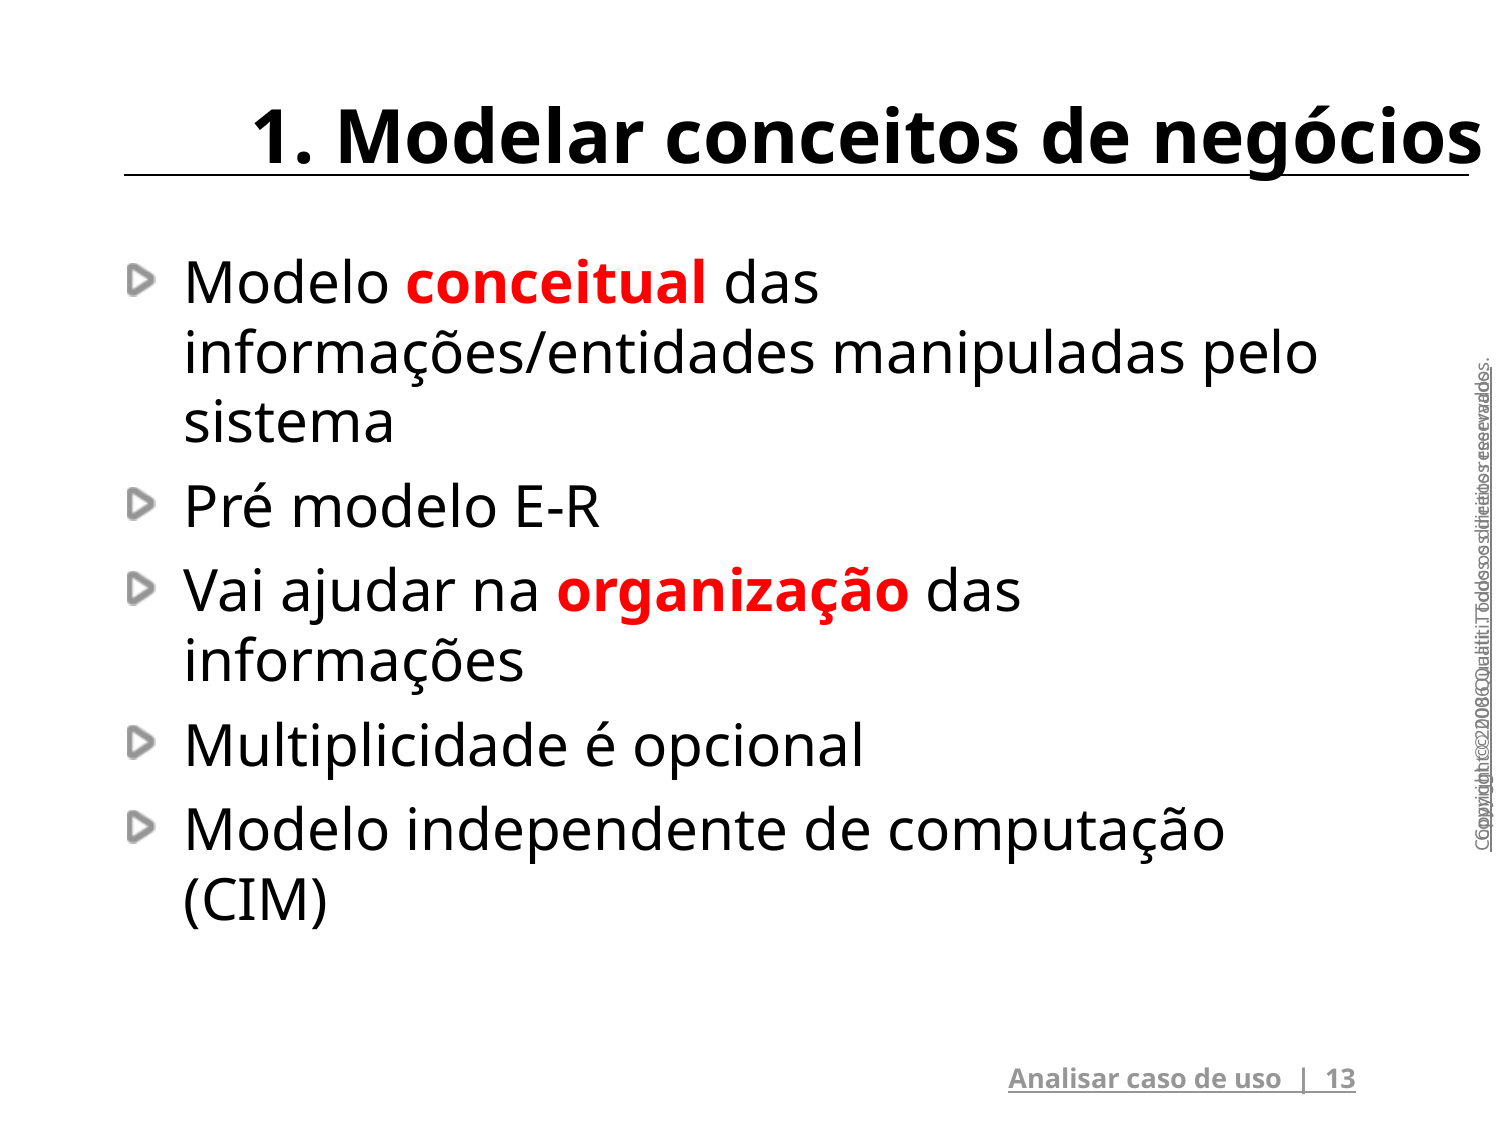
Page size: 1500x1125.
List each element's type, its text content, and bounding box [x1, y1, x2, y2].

text_box Analisar caso de uso | <número> [645, 1054, 1371, 1105]
title 1. Modelar conceitos de negócios [137, 0, 1500, 186]
list Modelo conceitual das informações/entidades manipuladas pelo sistema Pré modelo E-R Vai ajudar na organização das informações Multiplicidade é opcional Modelo independente de computação (CIM) [112, 237, 1388, 1013]
